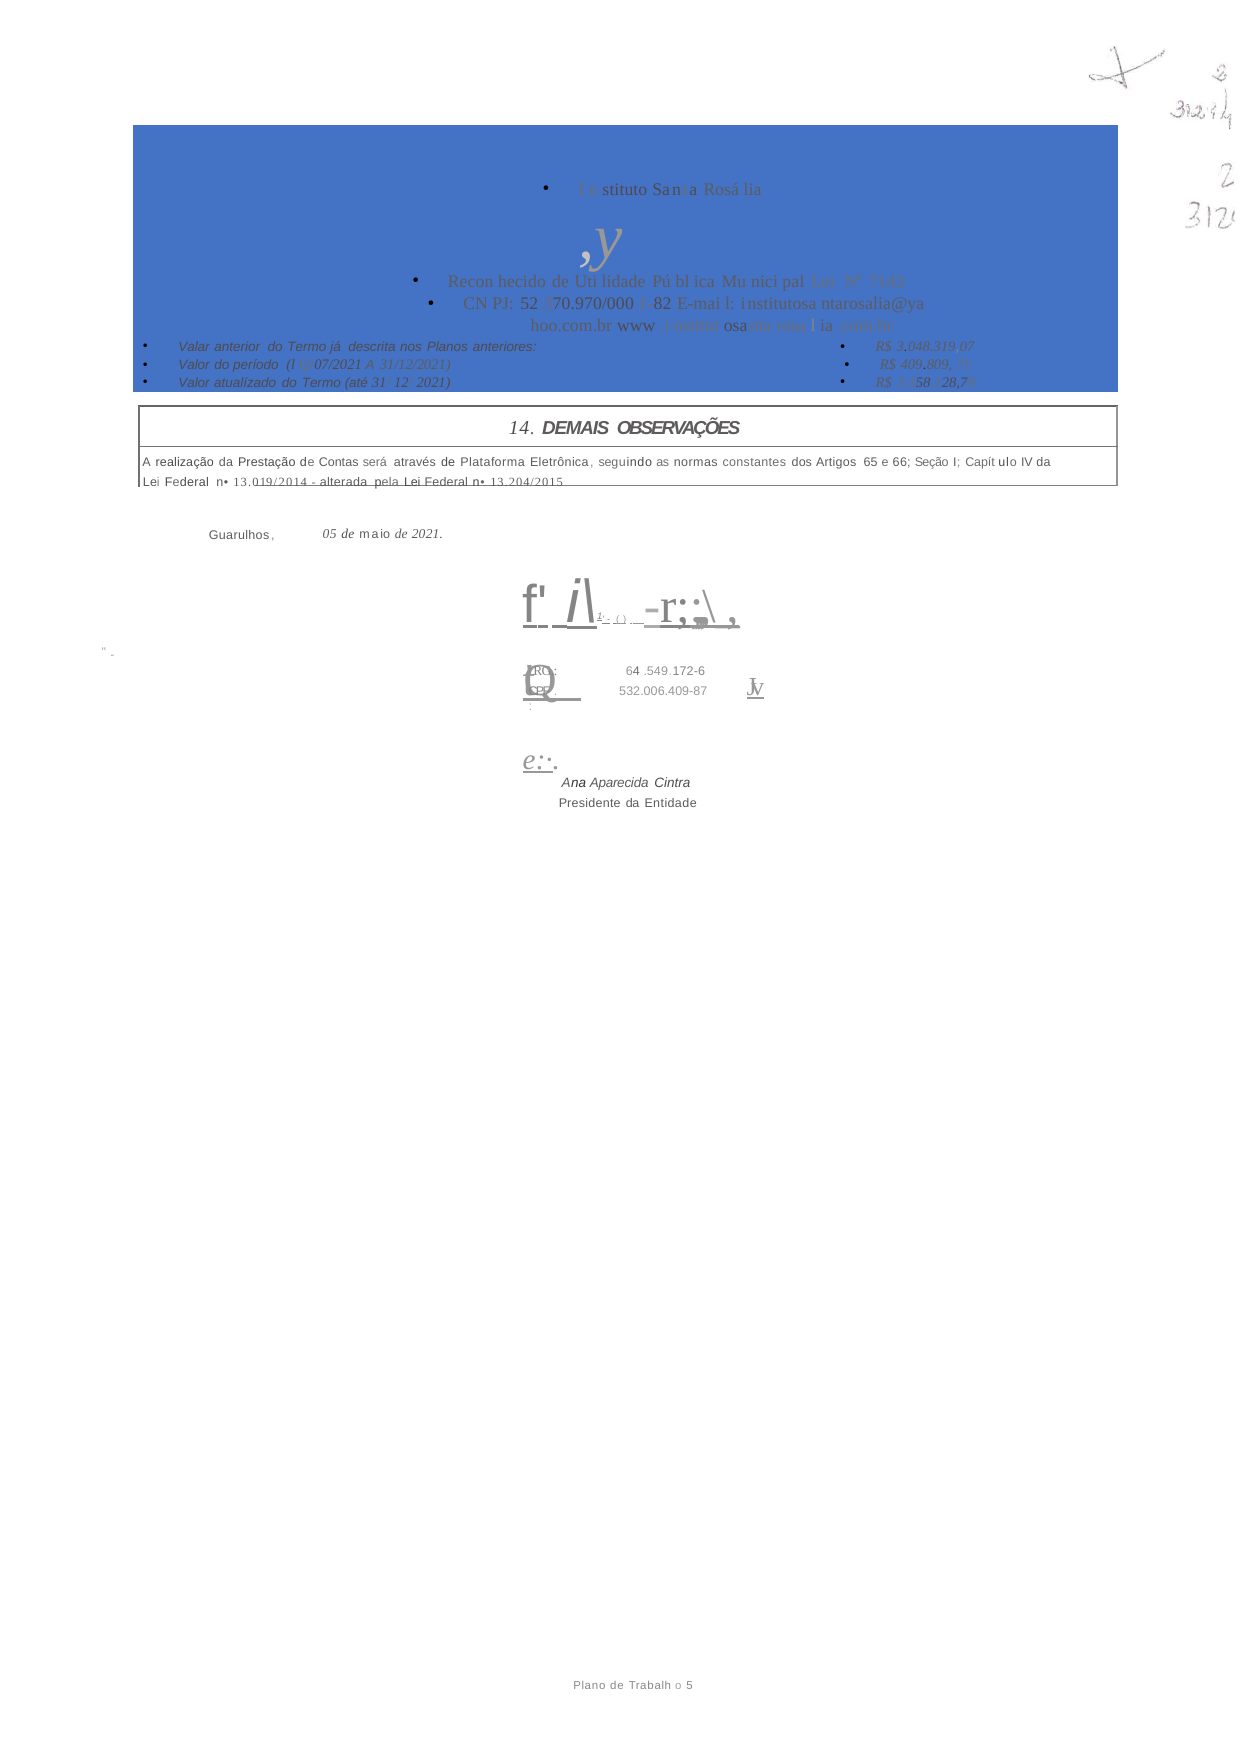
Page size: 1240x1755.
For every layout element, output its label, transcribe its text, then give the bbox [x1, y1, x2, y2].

table_cell R$ 409.809, 71 [698, 356, 1118, 374]
table_header I n stituto Santa Rosá lia ,y Recon hecido de Uti lidade Pú bl ica Mu nici pal Lei Nº 7143 CN PJ: 52.370.970/000 1-82 E-mai l: institutosa ntarosalia@ya hoo.com.br www .i nstitut osanta rosa l ia .com.br [133, 125, 1118, 339]
text_box Guarulhos, [206, 526, 279, 544]
table_cell Valar anterior do Termo já descrita nos Planos anteriores: [133, 339, 698, 356]
text_box A realização da Prestação de Contas será através de Plataforma Eletrônica, seguindo as normas constantes dos Artigos 65 e 66; Seção I; Capít ulo IV da Lei Federal n• 13.019/2014 - alterada pela Lei Federal n• 13.204/2015. [140, 448, 1072, 486]
text_box [1088, 46, 1232, 130]
table_cell R$ 3.458.128,78 [698, 374, 1118, 392]
text_box Plano de Trabalh o 4 [571, 1678, 696, 1695]
text_box 05 de maio de 2021. [320, 525, 446, 544]
table_cell R$ 3.048.319,07 [698, 339, 1118, 356]
text_box ".. [99, 643, 116, 661]
text_box f' i\1'- () -r;;,,,\_, t'Q_ Jv e:·. Ana Aparecida Cintra Presidente da Entidade [520, 563, 776, 661]
text_box 64 .549.172-6 532.006.409-87 [617, 663, 711, 700]
table_cell Valor do período (l Q/07/2021 A 31/12/2021) [133, 356, 698, 374]
text_box RG.: CPF .: [526, 662, 561, 700]
text_box 14. DEMAIS OBSERVAÇÕES [506, 414, 744, 439]
table_cell Valor atualízado do Termo (até 31/ 12/ 2021) [133, 374, 698, 392]
text_box [1184, 162, 1236, 228]
